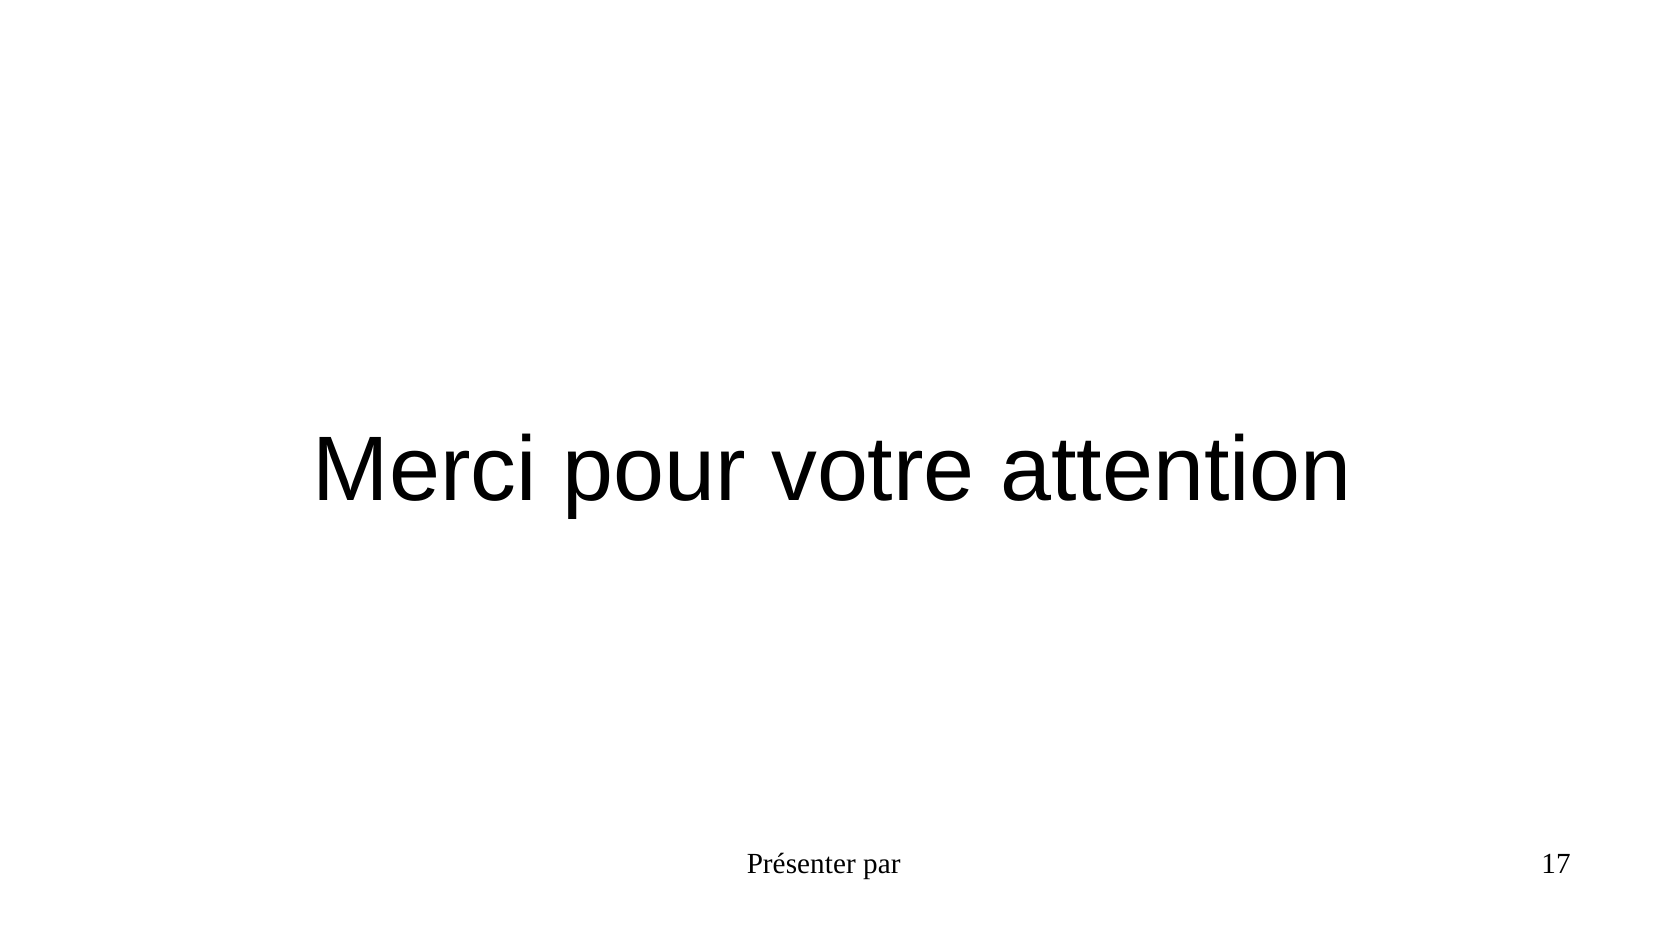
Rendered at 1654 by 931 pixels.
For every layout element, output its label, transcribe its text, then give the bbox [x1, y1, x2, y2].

title Merci pour votre attention [229, 262, 1463, 676]
